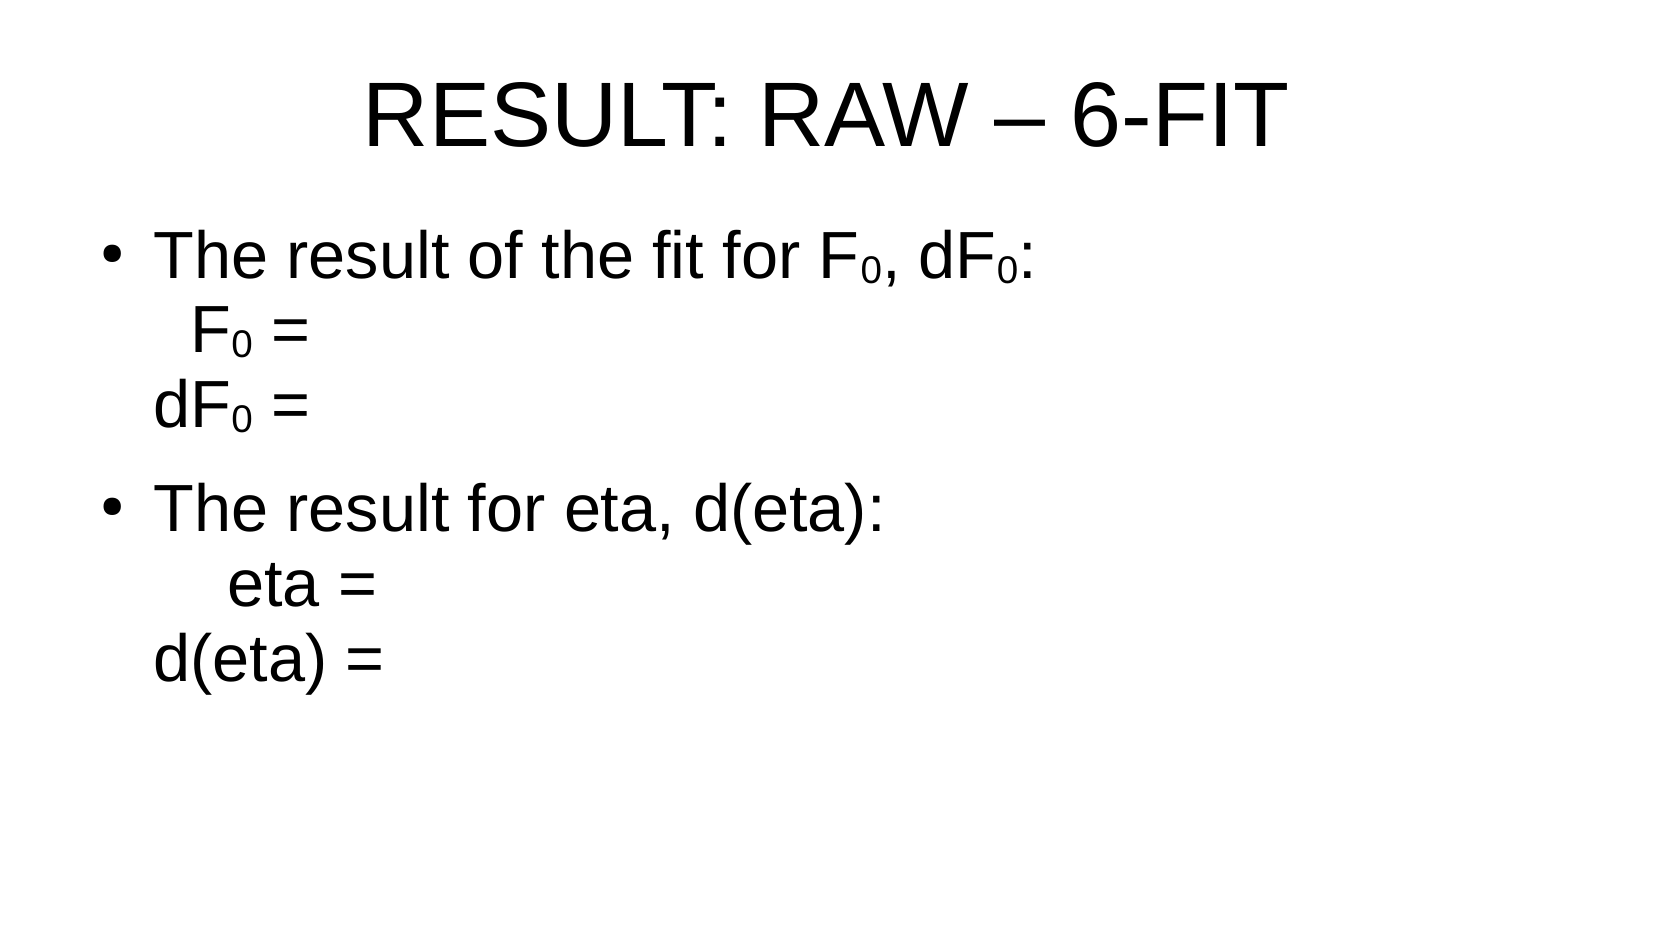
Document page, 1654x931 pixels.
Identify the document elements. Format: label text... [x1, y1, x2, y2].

title RESULT: RAW – 6-FIT [82, 37, 1571, 193]
list The result of the fit for F0, dF0: F0 = dF0 = The result for eta, d(eta): eta = d(eta) = [82, 217, 1571, 758]
